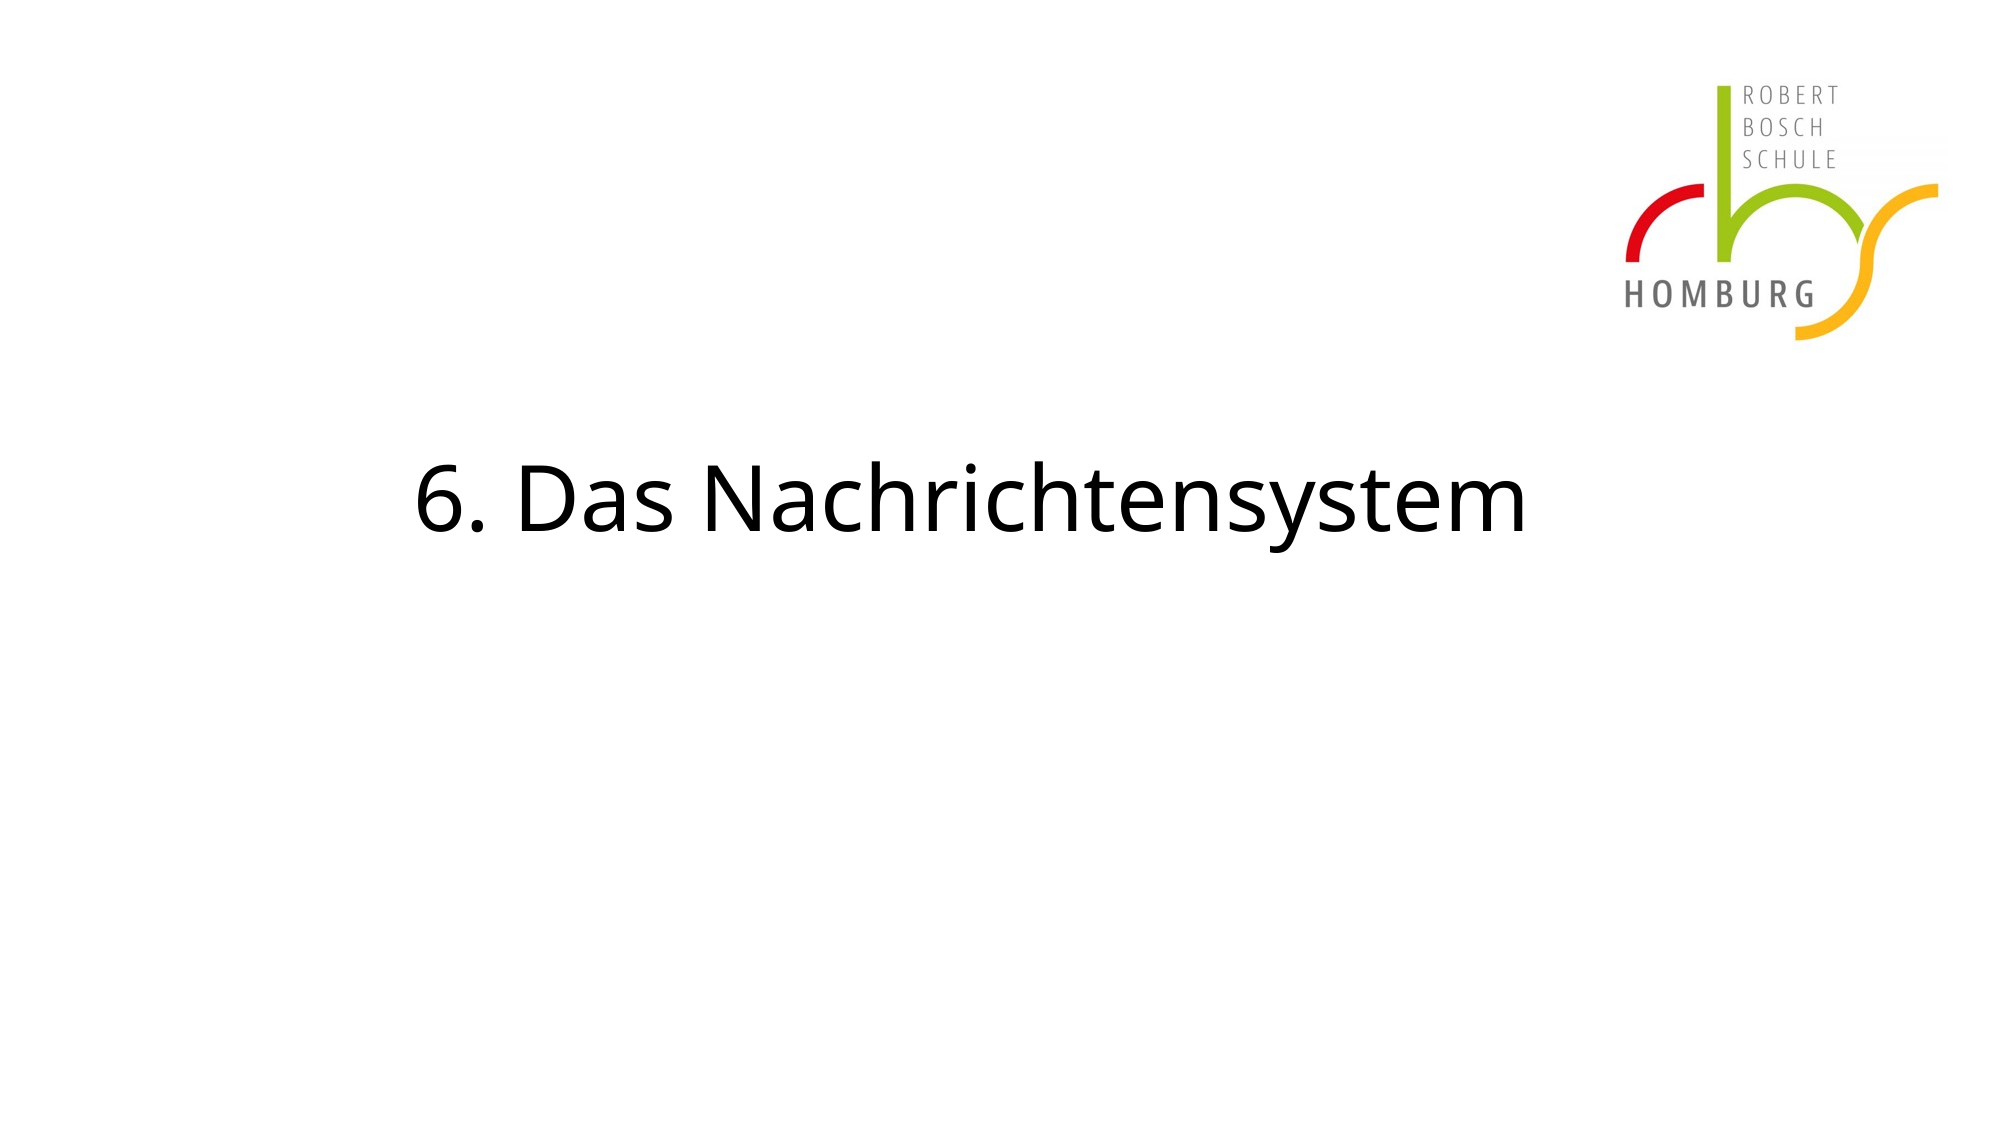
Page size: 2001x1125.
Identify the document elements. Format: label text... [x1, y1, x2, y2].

picture [1616, 47, 1948, 379]
text_box 6. Das Nachrichtensystem [222, 444, 1723, 837]
